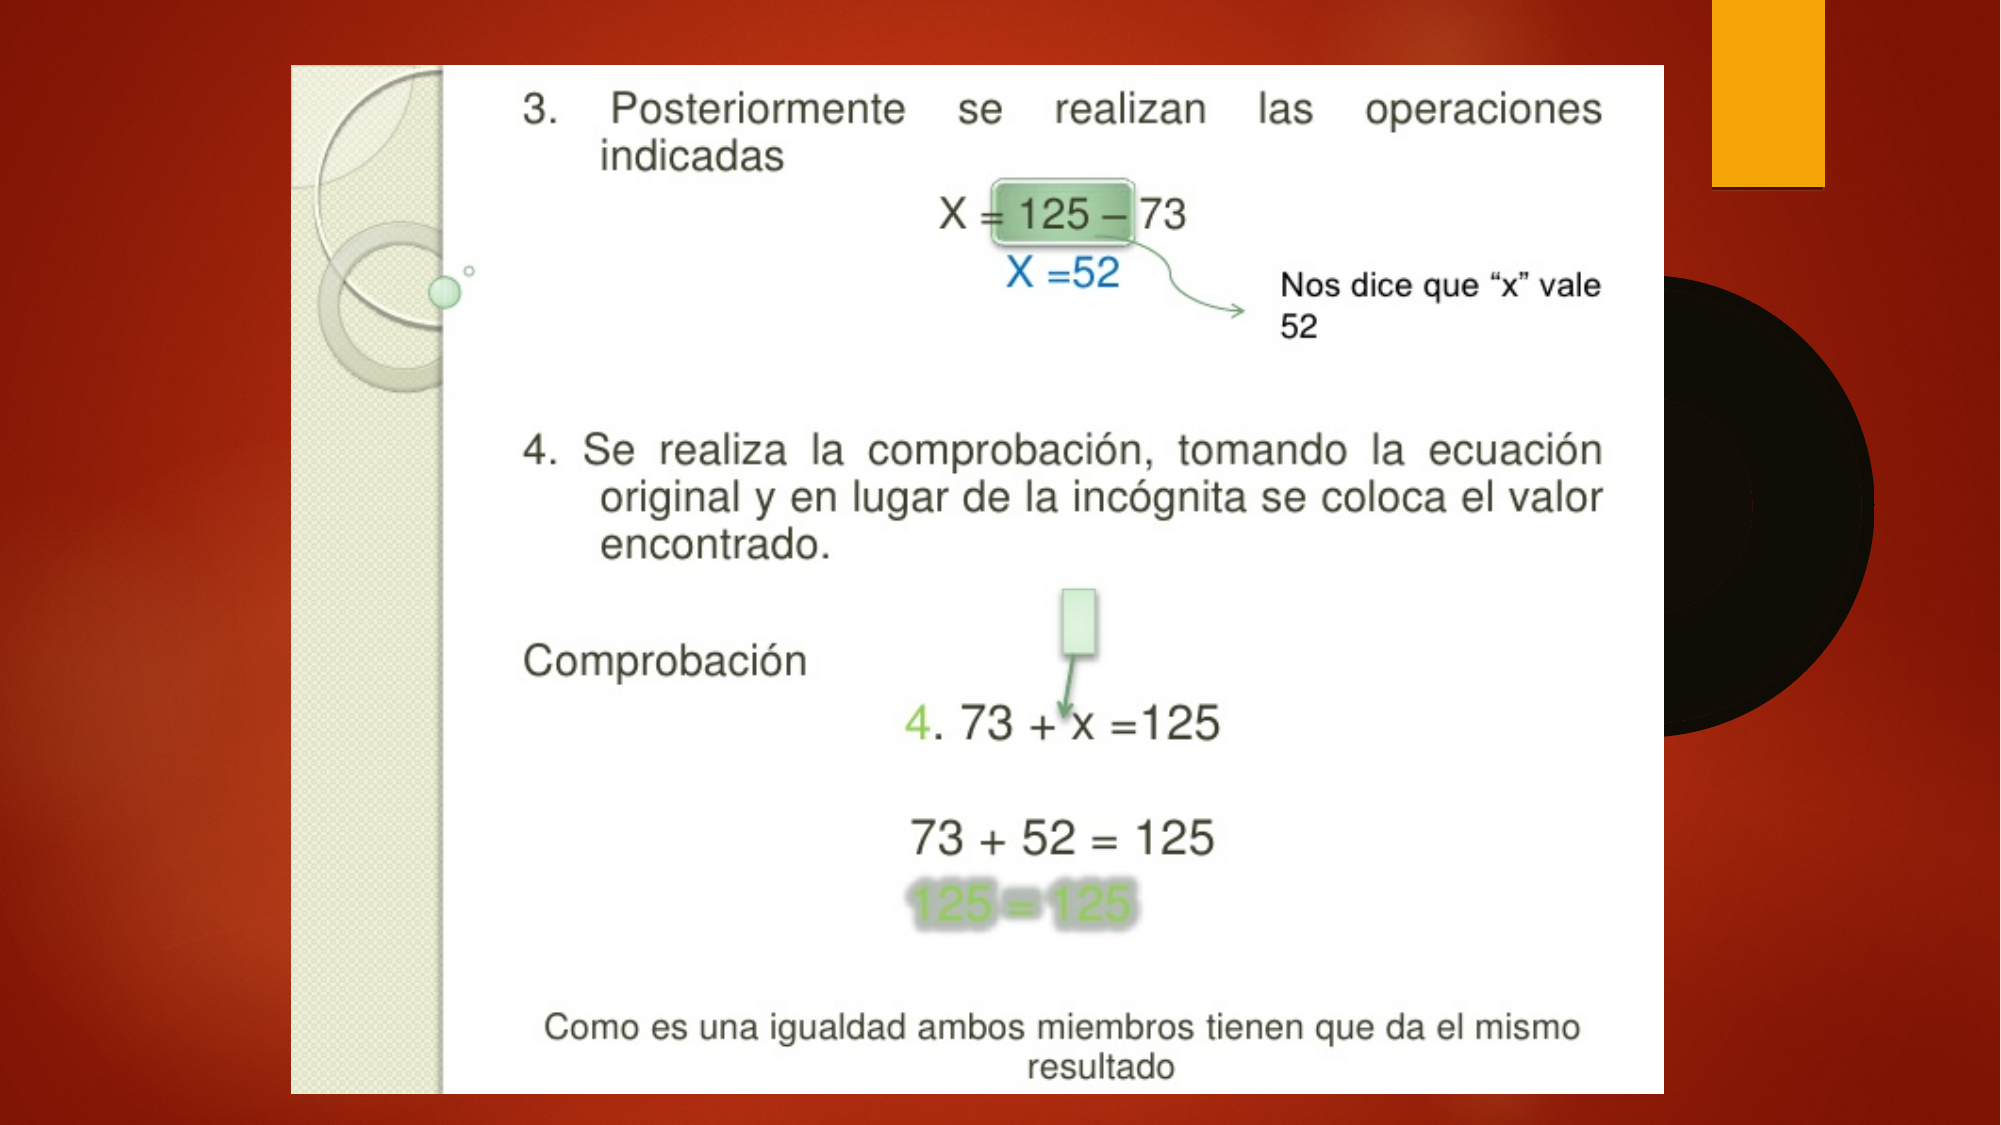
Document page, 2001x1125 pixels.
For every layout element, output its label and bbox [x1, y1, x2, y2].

picture [291, 65, 1664, 1094]
